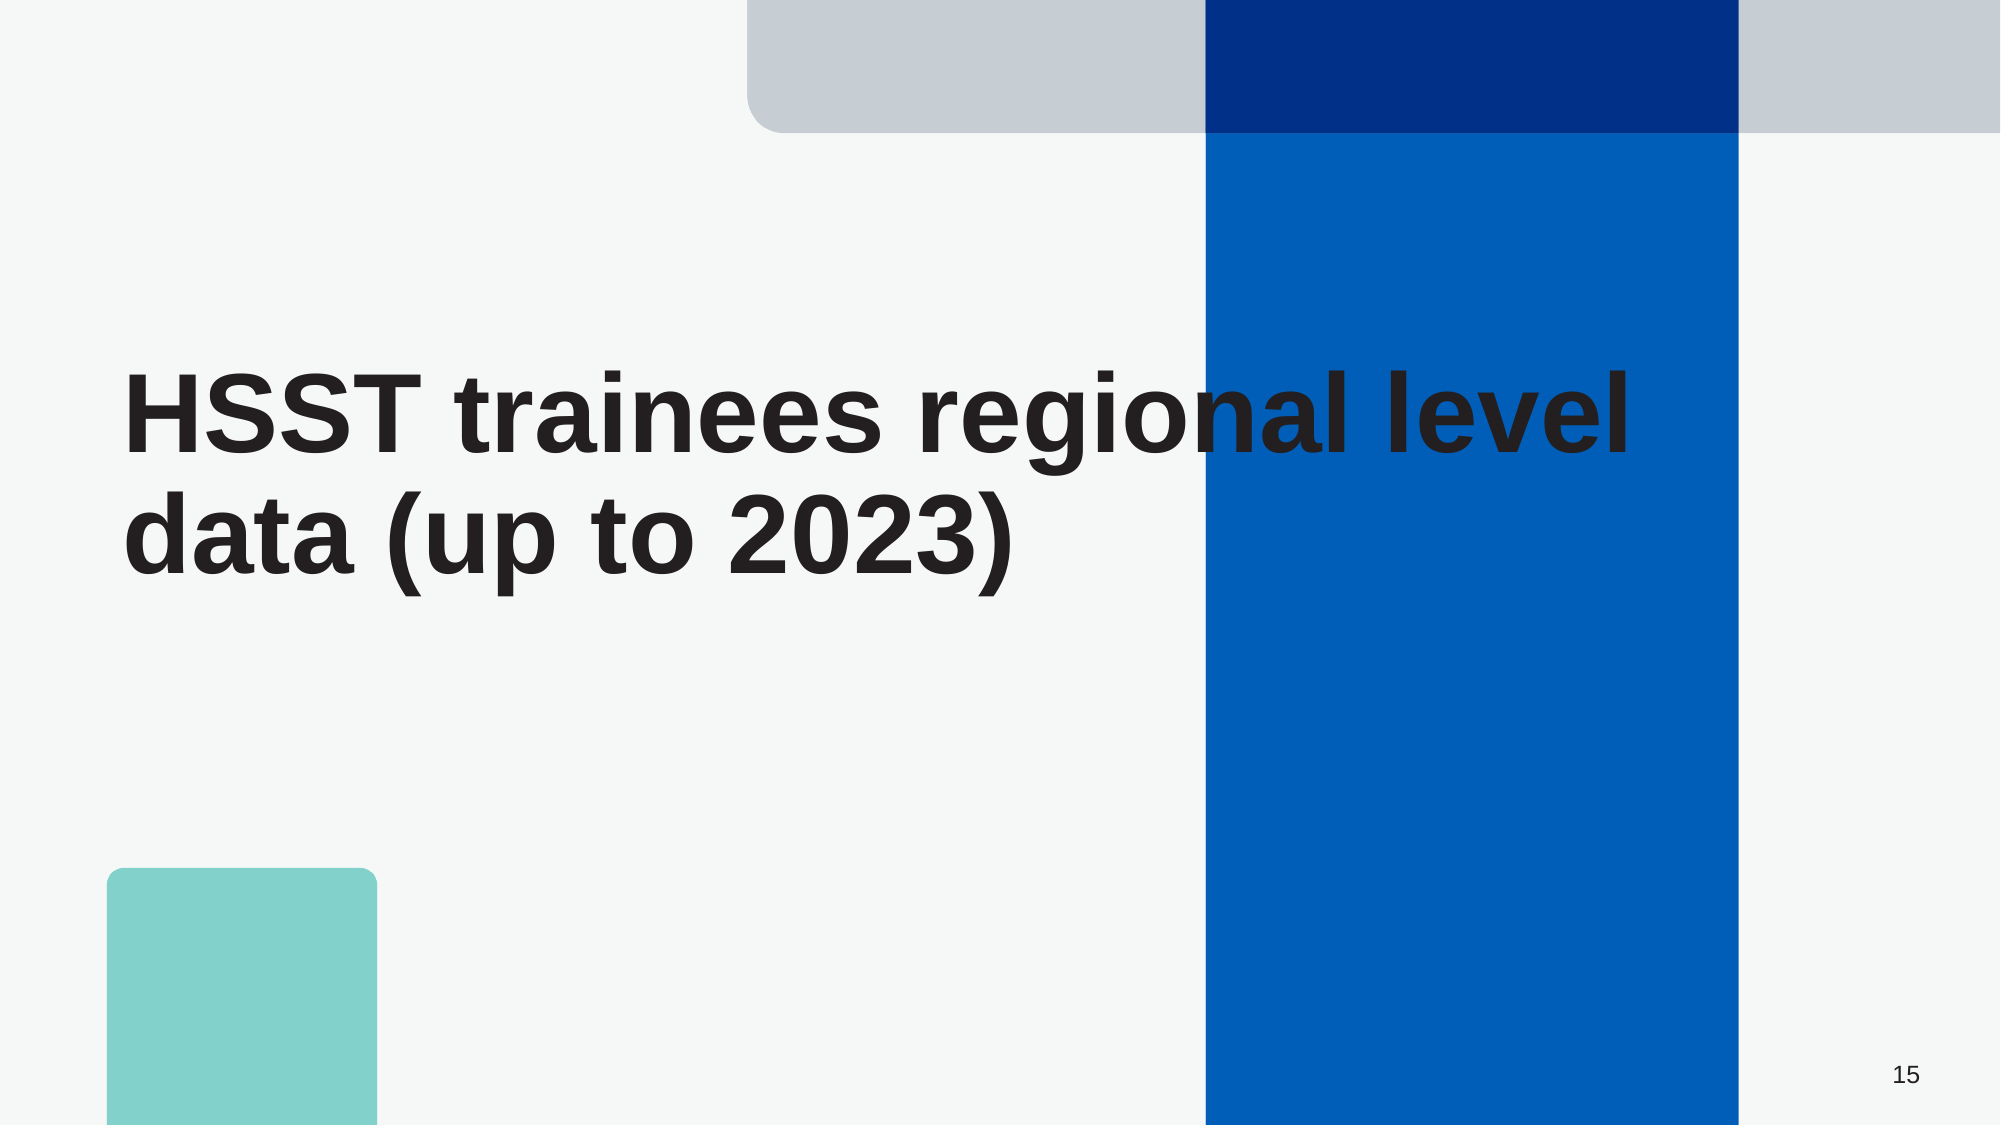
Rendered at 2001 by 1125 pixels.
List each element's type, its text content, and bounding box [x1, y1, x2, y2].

title HSST trainees regional level data (up to 2023) [122, 355, 1182, 573]
